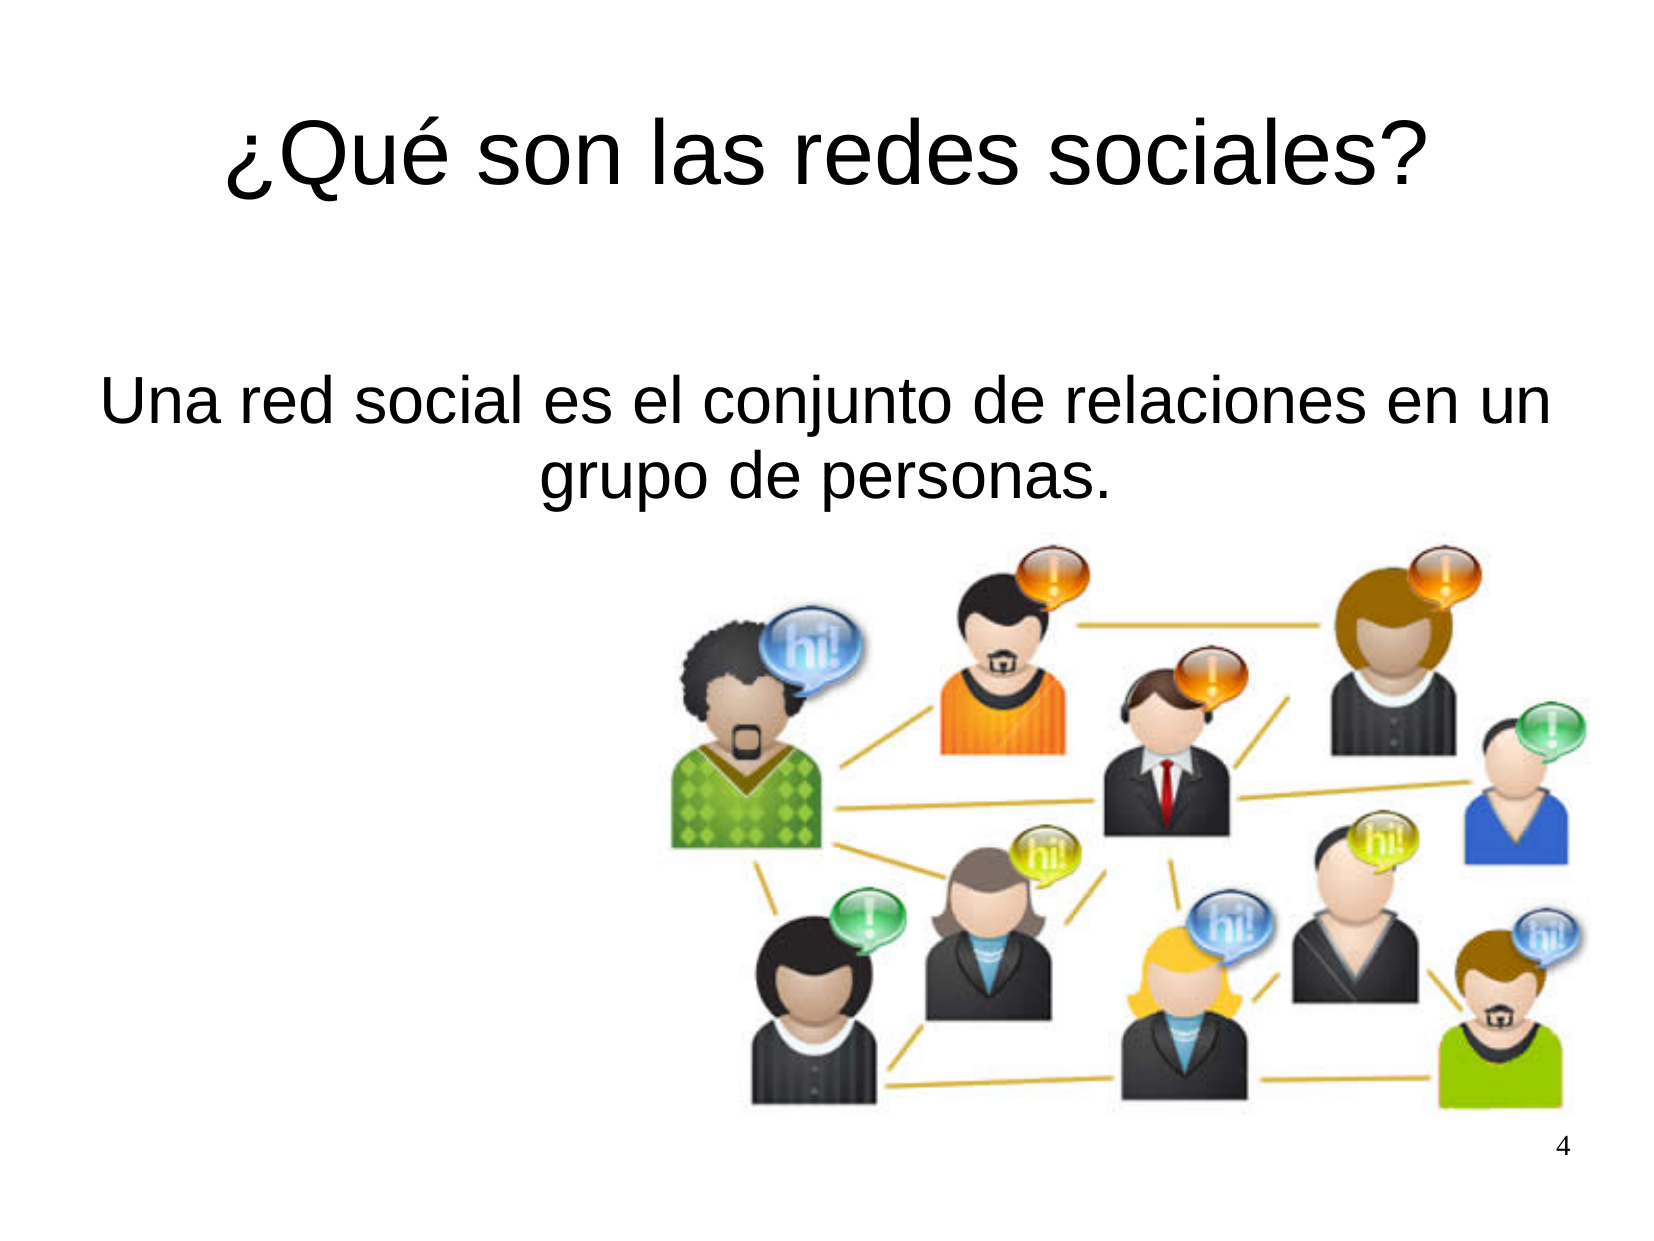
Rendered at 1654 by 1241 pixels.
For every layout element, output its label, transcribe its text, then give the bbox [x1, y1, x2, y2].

picture [657, 531, 1595, 1115]
subtitle Una red social es el conjunto de relaciones en un grupo de personas. [82, 290, 1571, 1109]
title ¿Qué son las redes sociales? [82, 56, 1571, 250]
